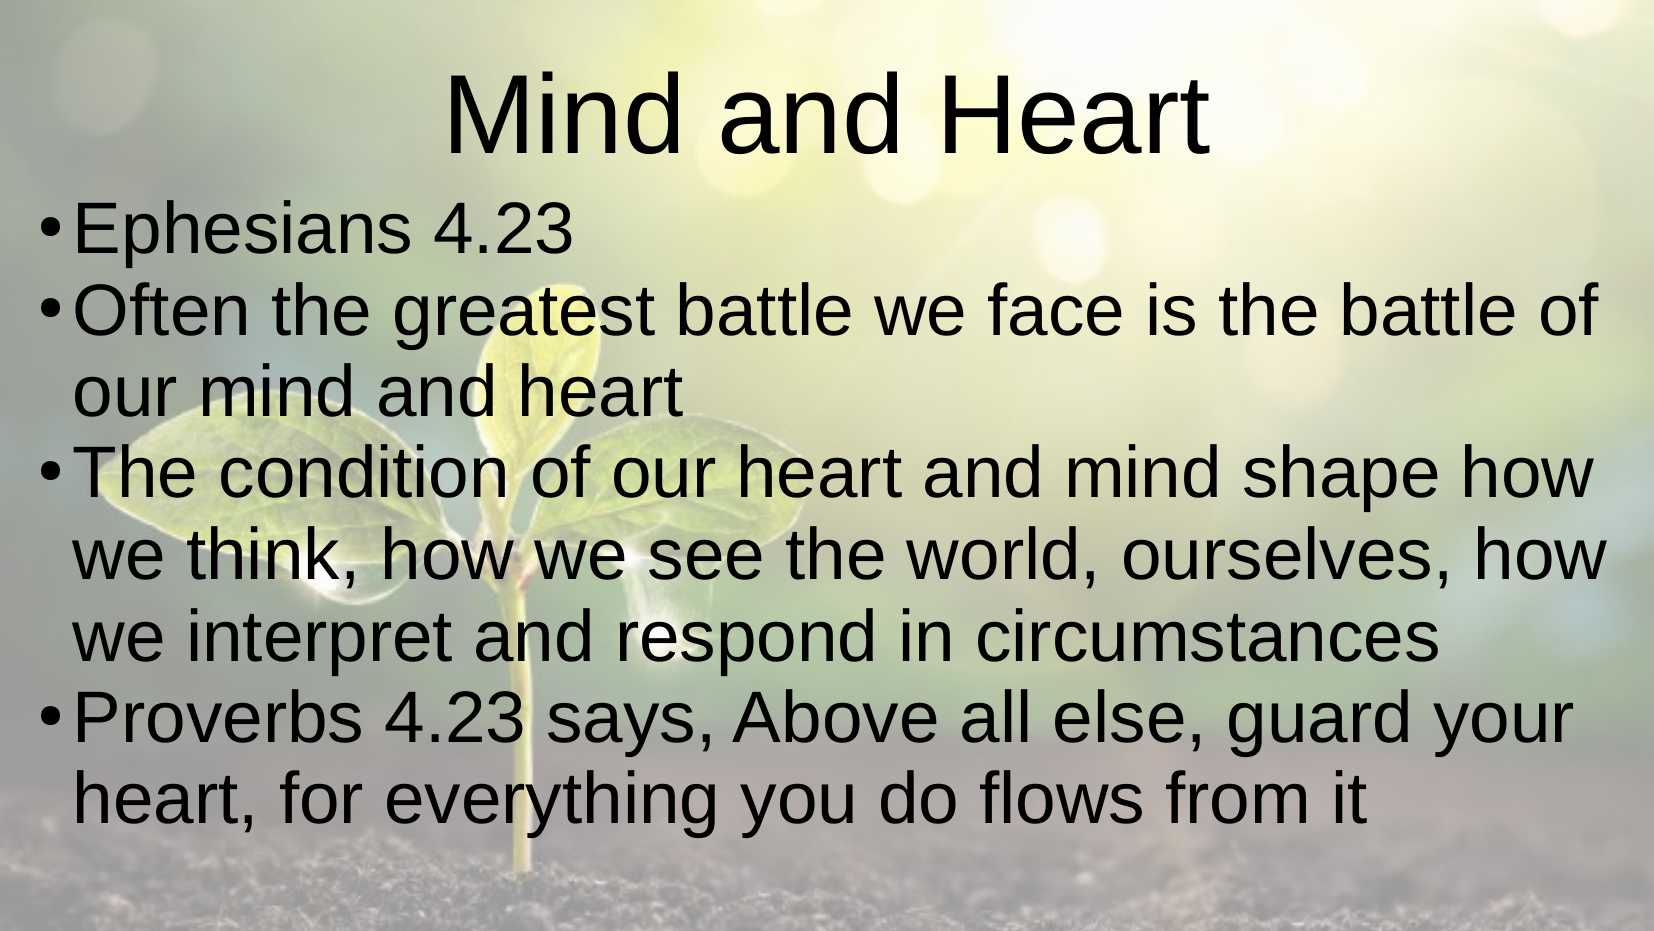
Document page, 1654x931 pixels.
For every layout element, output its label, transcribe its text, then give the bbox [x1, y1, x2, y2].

picture [0, 0, 1654, 931]
subtitle Ephesians 4.23 Often the greatest battle we face is the battle of our mind and heart The condition of our heart and mind shape how we think, how we see the world, ourselves, how we interpret and respond in circumstances Proverbs 4.23 says, Above all else, guard your heart, for everything you do flows from it [37, 187, 1613, 901]
title Mind and Heart [82, 37, 1571, 187]
